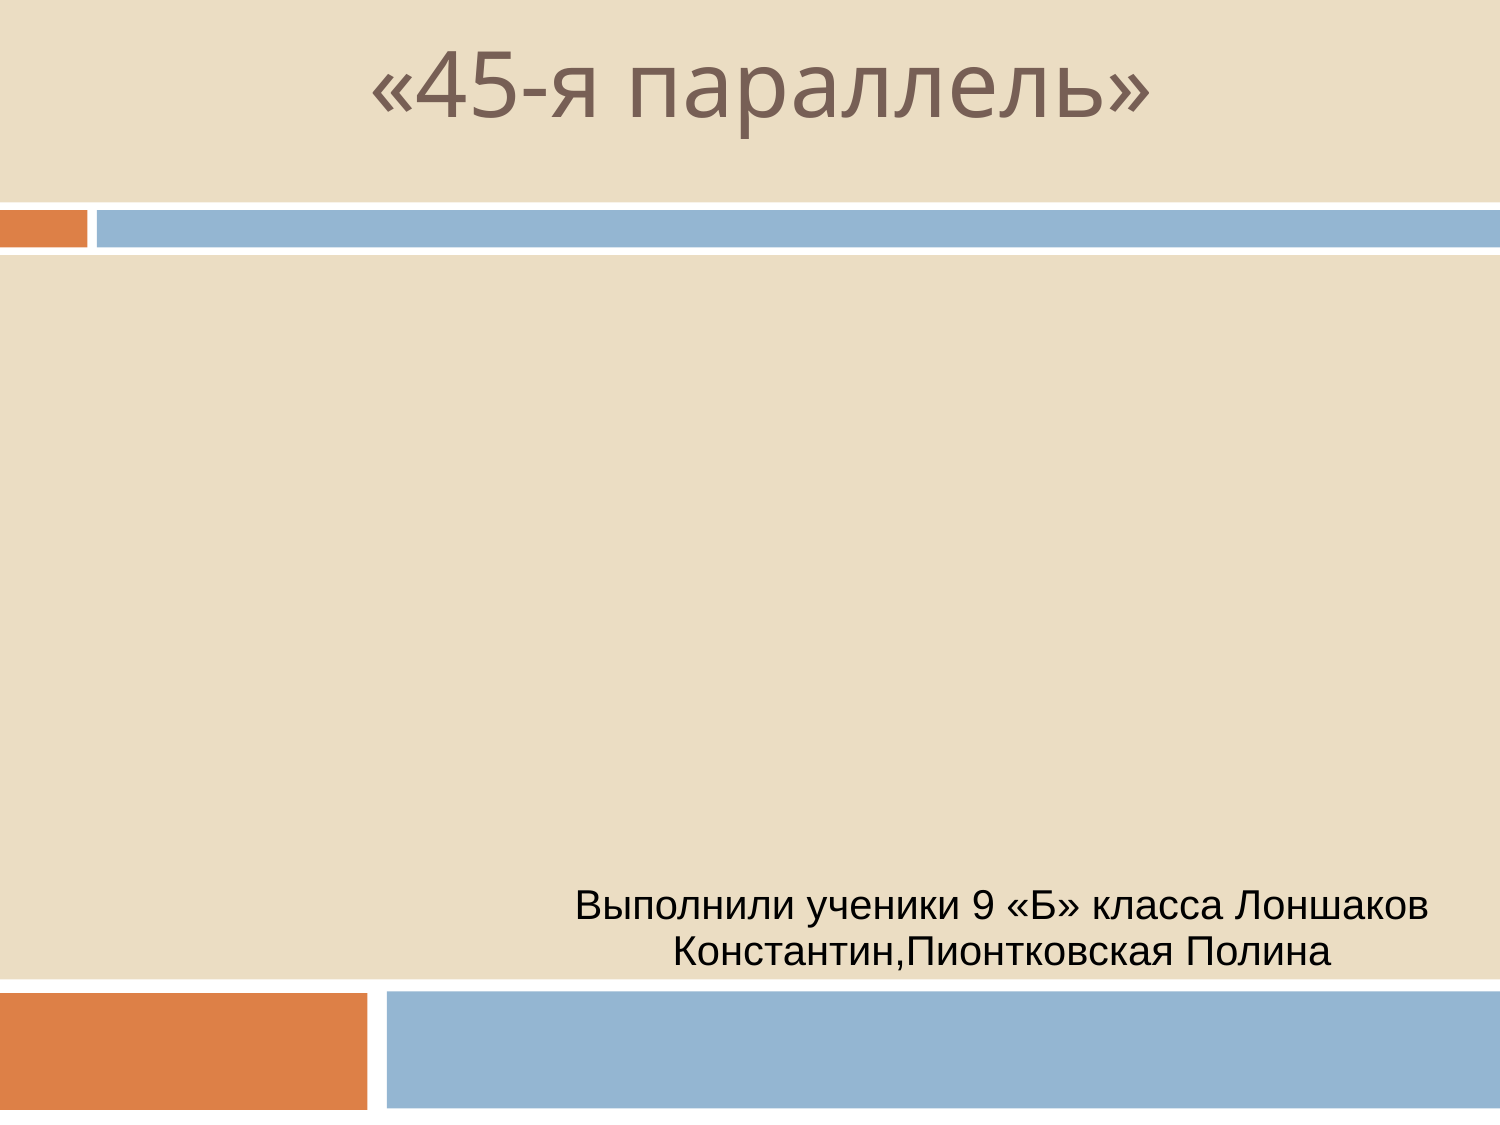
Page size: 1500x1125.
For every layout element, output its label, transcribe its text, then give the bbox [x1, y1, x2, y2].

title «45-я параллель» [354, 18, 1417, 319]
subtitle Выполнили ученики 9 «Б» класса Лоншаков Константин,Пионтковская Полина [327, 556, 1500, 1125]
